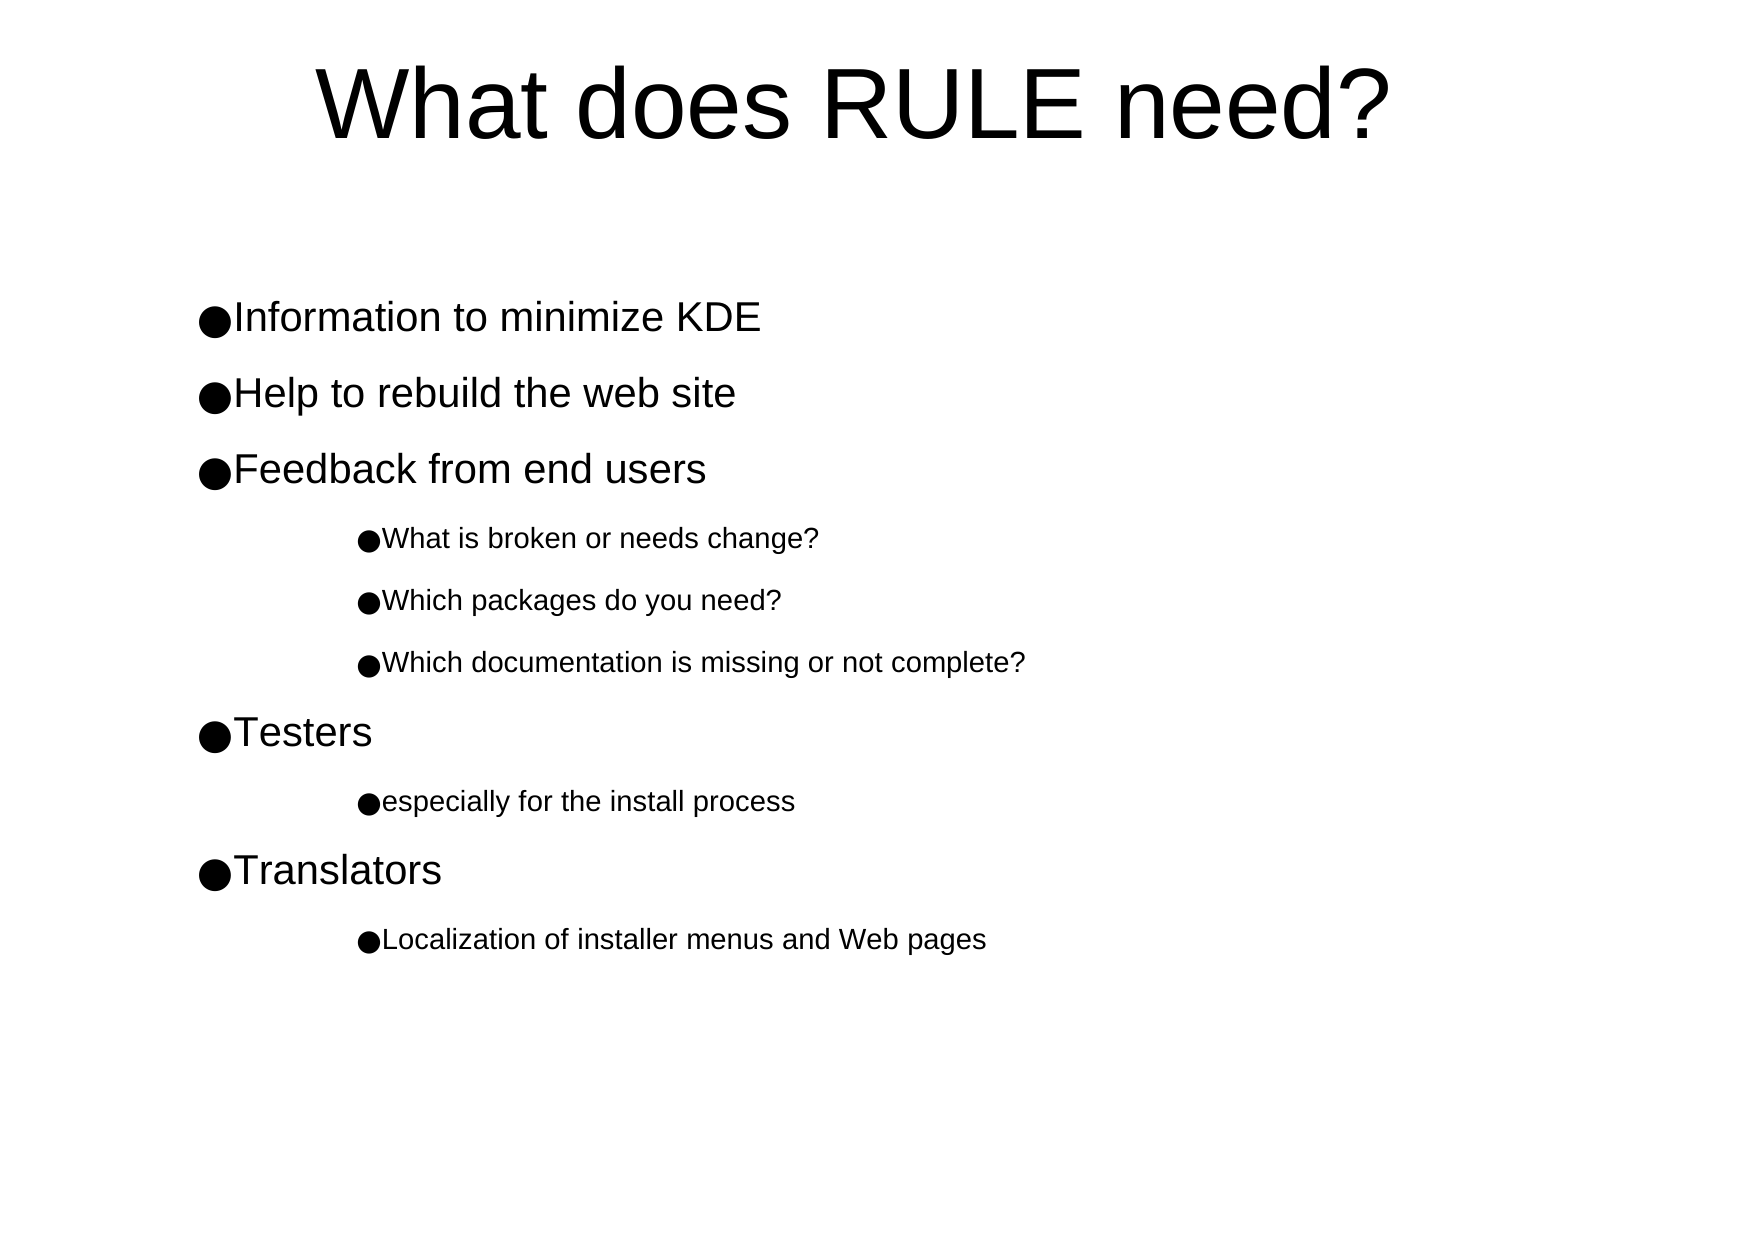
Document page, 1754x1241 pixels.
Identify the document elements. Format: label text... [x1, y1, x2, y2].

text_box What does RULE need? [169, 48, 1567, 173]
text_box Information to minimize KDE Help to rebuild the web site Feedback from end users What is broken or needs change? Which packages do you need? Which documentation is missing or not complete? Testers especially for the install process Translators Localization of installer menus and Web pages [179, 293, 1577, 1003]
